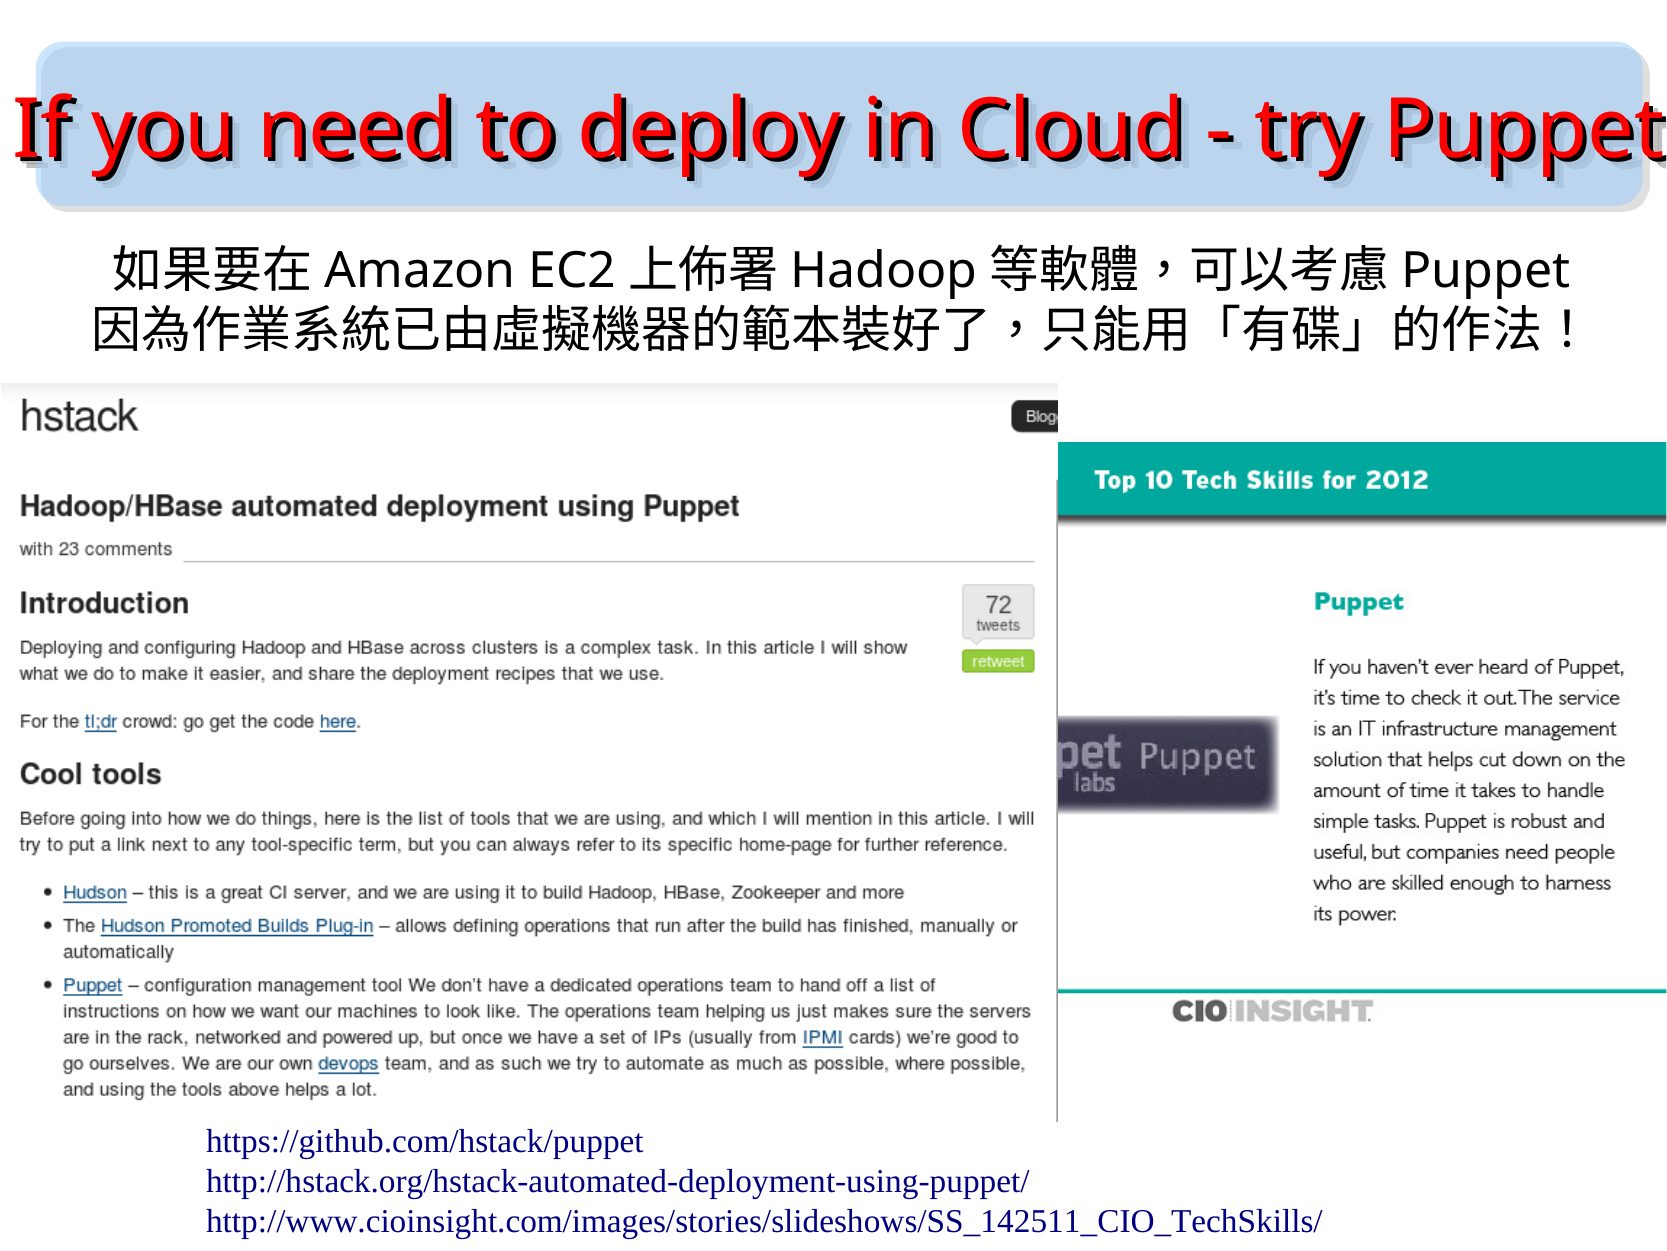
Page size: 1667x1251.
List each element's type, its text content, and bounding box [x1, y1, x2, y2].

text_box 如果要在Amazon EC2上佈署Hadoop等軟體，可以考慮Puppet 因為作業系統已由虛擬機器的範本裝好了，只能用「有碟」的作法！ [59, 230, 1625, 366]
picture [1, 383, 1667, 1123]
text_box https://github.com/hstack/puppet http://hstack.org/hstack-automated-deployment-using-puppet/ http://www.cioinsight.com/images/stories/slideshows/SS_142511_CIO_TechSkills/ [191, 1111, 1474, 1247]
text_box If you need to deploy in Cloud - try Puppet [35, 41, 1643, 206]
